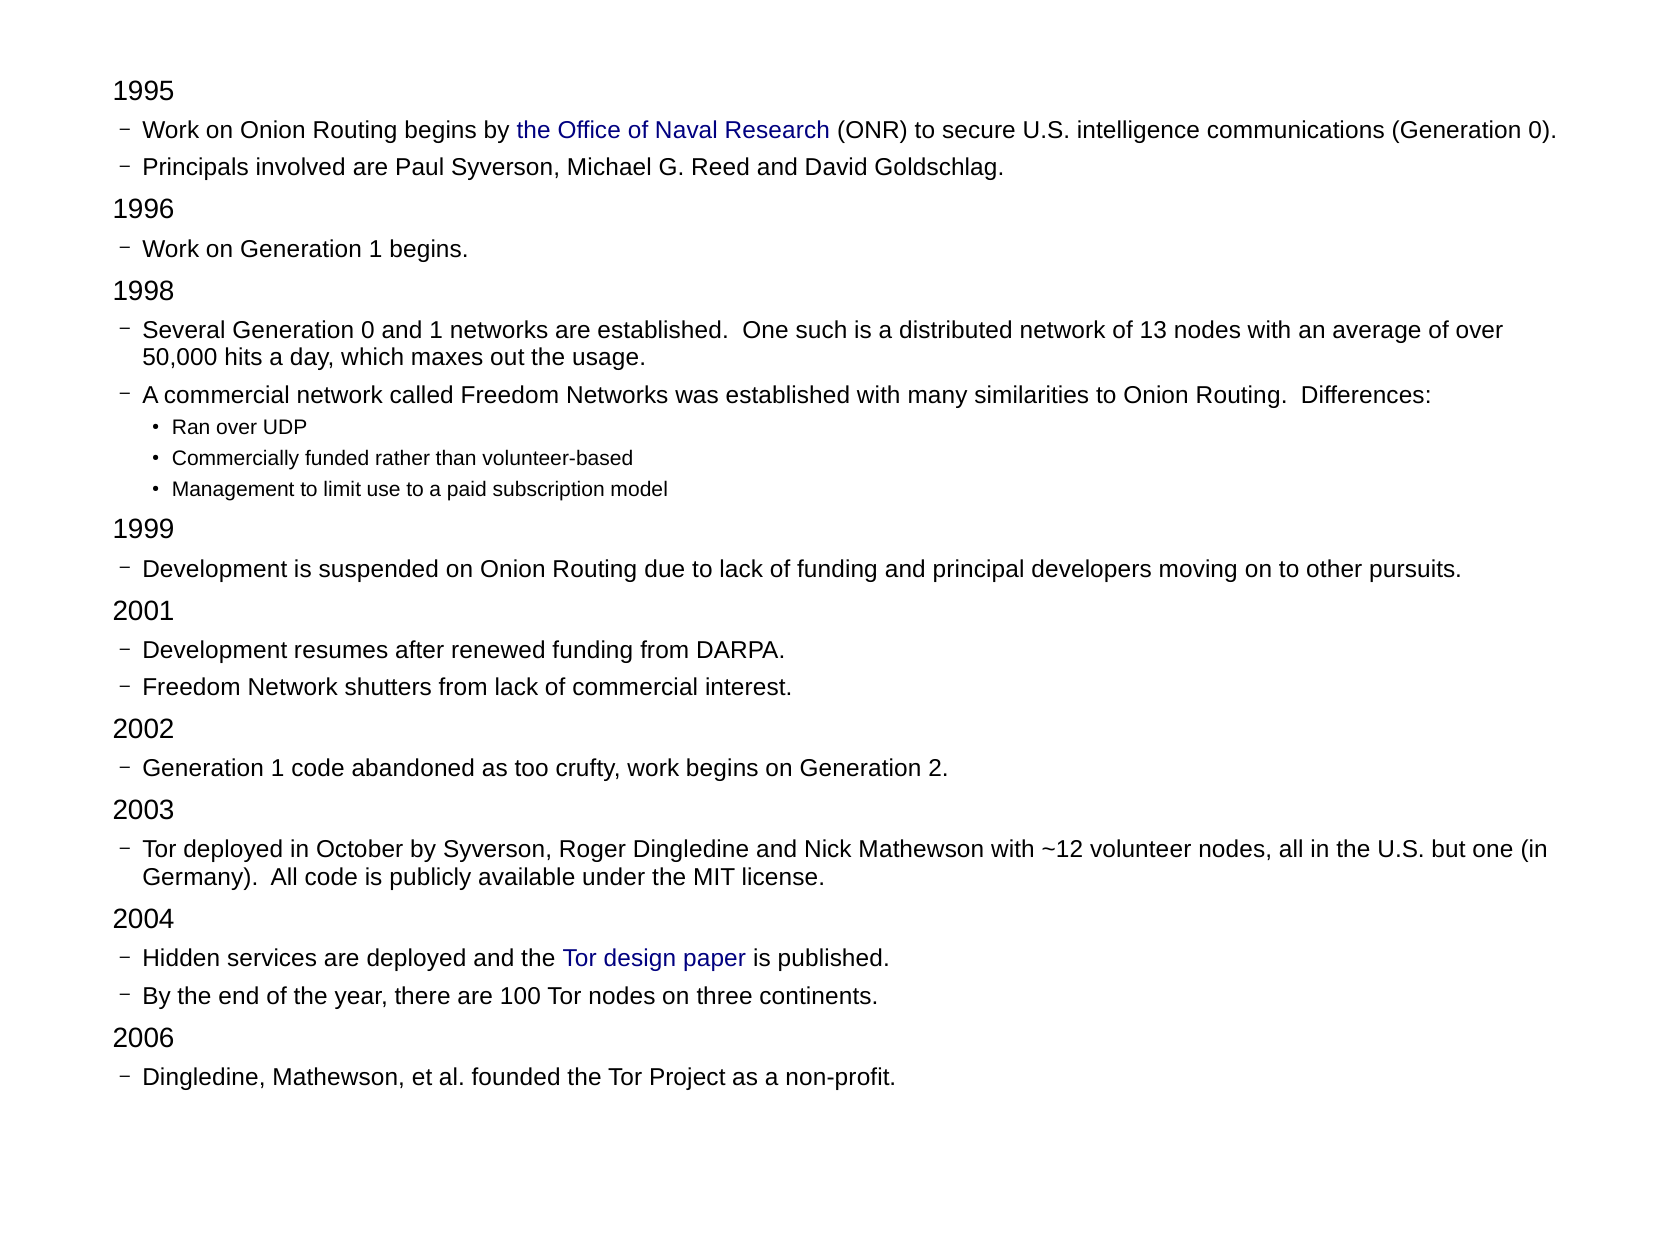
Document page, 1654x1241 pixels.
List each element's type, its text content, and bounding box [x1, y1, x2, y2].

list 1995 Work on Onion Routing begins by the Office of Naval Research (ONR) to secure U.S. intelligence communications (Generation 0). Principals involved are Paul Syverson, Michael G. Reed and David Goldschlag. 1996 Work on Generation 1 begins. 1998 Several Generation 0 and 1 networks are established. One such is a distributed network of 13 nodes with an average of over 50,000 hits a day, which maxes out the usage. A commercial network called Freedom Networks was established with many similarities to Onion Routing. Differences: Ran over UDP Commercially funded rather than volunteer-based Management to limit use to a paid subscription model 1999 Development is suspended on Onion Routing due to lack of funding and principal developers moving on to other pursuits. 2001 Development resumes after renewed funding from DARPA. Freedom Network shutters from lack of commercial interest. 2002 Generation 1 code abandoned as too crufty, work begins on Generation 2. 2003 Tor deployed in October by Syverson, Roger Dingledine and Nick Mathewson with ~12 volunteer nodes, all in the U.S. but one (in Germany). All code is publicly available under the MIT license. 2004 Hidden services are deployed and the Tor design paper is published. By the end of the year, there are 100 Tor nodes on three continents. 2006 Dingledine, Mathewson, et al. founded the Tor Project as a non-profit. [82, 75, 1571, 1126]
